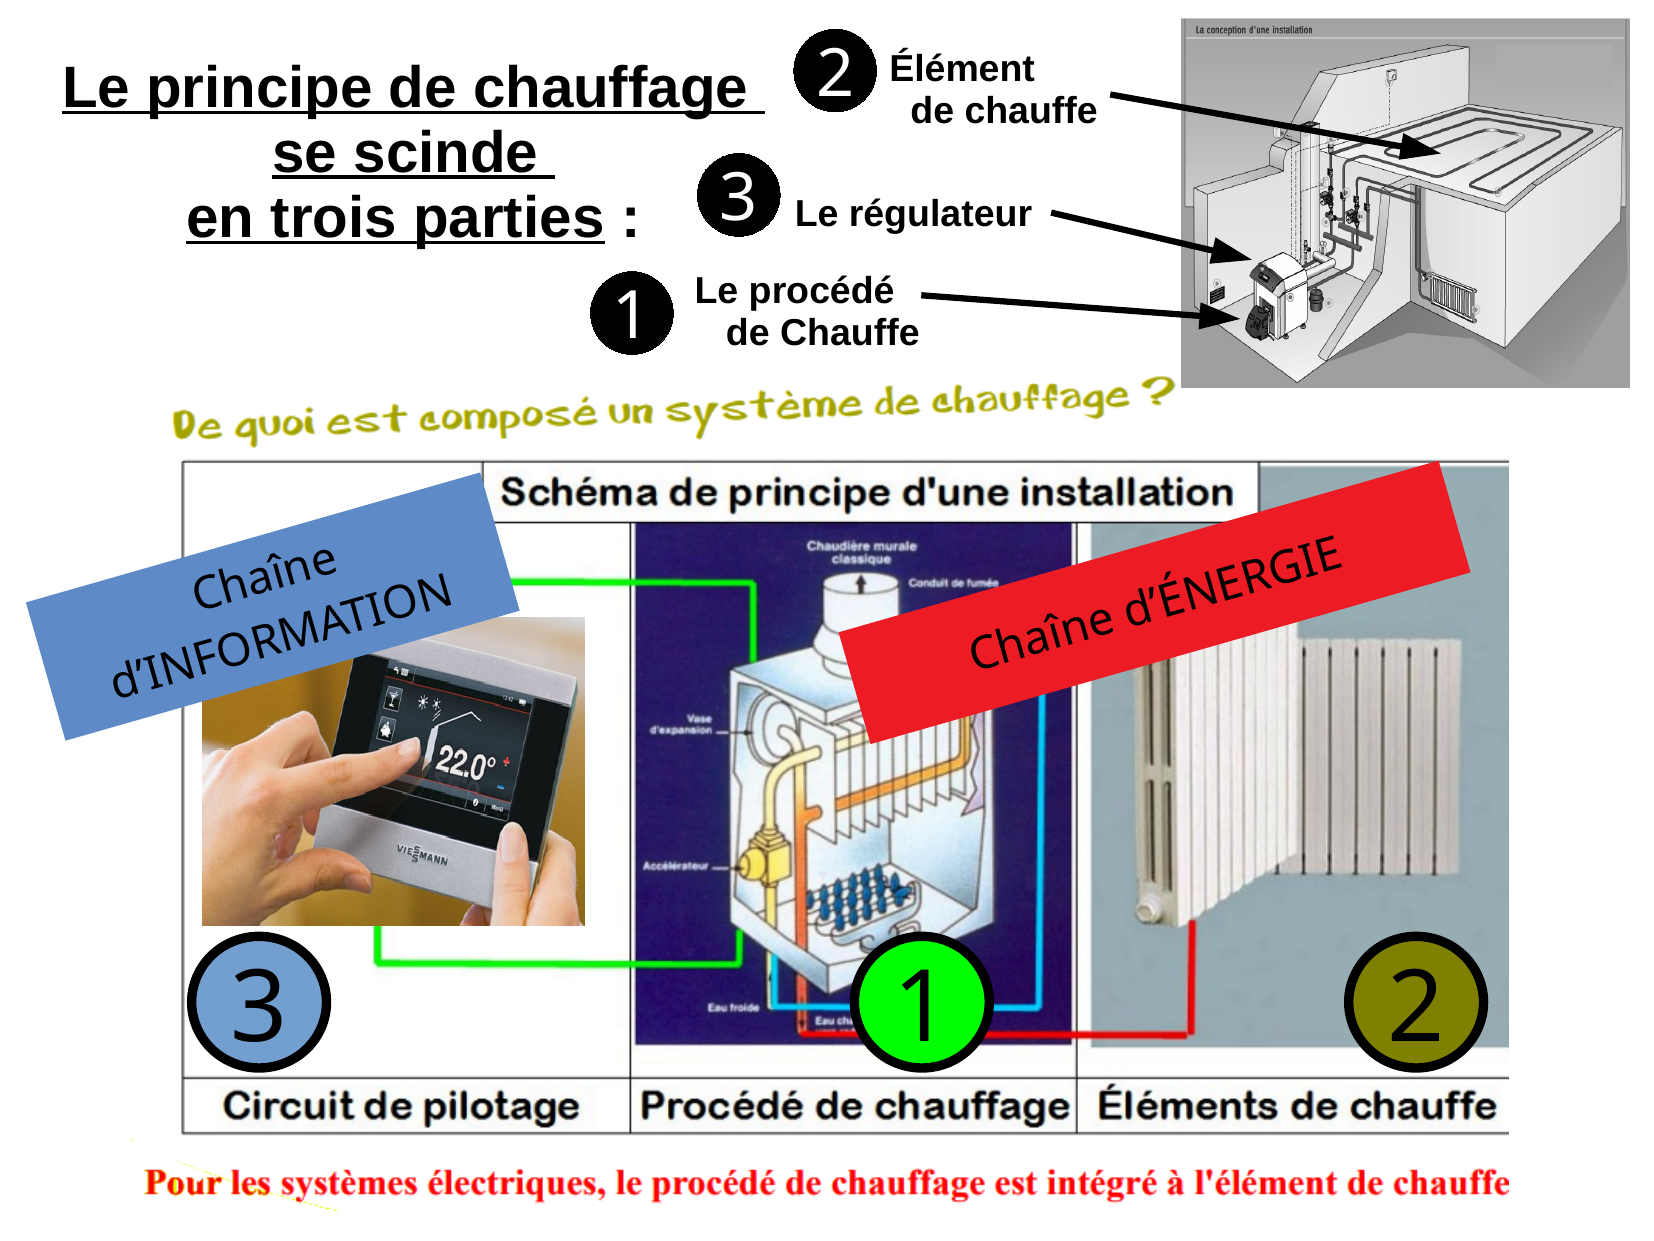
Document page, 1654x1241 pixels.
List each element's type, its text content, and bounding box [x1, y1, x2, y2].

text_box 1 [590, 271, 674, 355]
text_box Le procédé de Chauffe [679, 262, 951, 361]
text_box 2 [793, 29, 877, 112]
text_box 1 [854, 936, 990, 1069]
picture [129, 18, 1630, 1211]
text_box Chaîne d’INFORMATION [25, 472, 520, 741]
text_box Le régulateur [780, 184, 1052, 242]
text_box Le principe de chauffage se scinde en trois parties : [47, 47, 781, 313]
text_box 3 [697, 153, 781, 237]
text_box 2 [1348, 936, 1484, 1069]
text_box 3 [191, 936, 327, 1069]
text_box Élément de chauffe [874, 39, 1123, 139]
text_box Chaîne d’ÉNERGIE [838, 460, 1471, 745]
